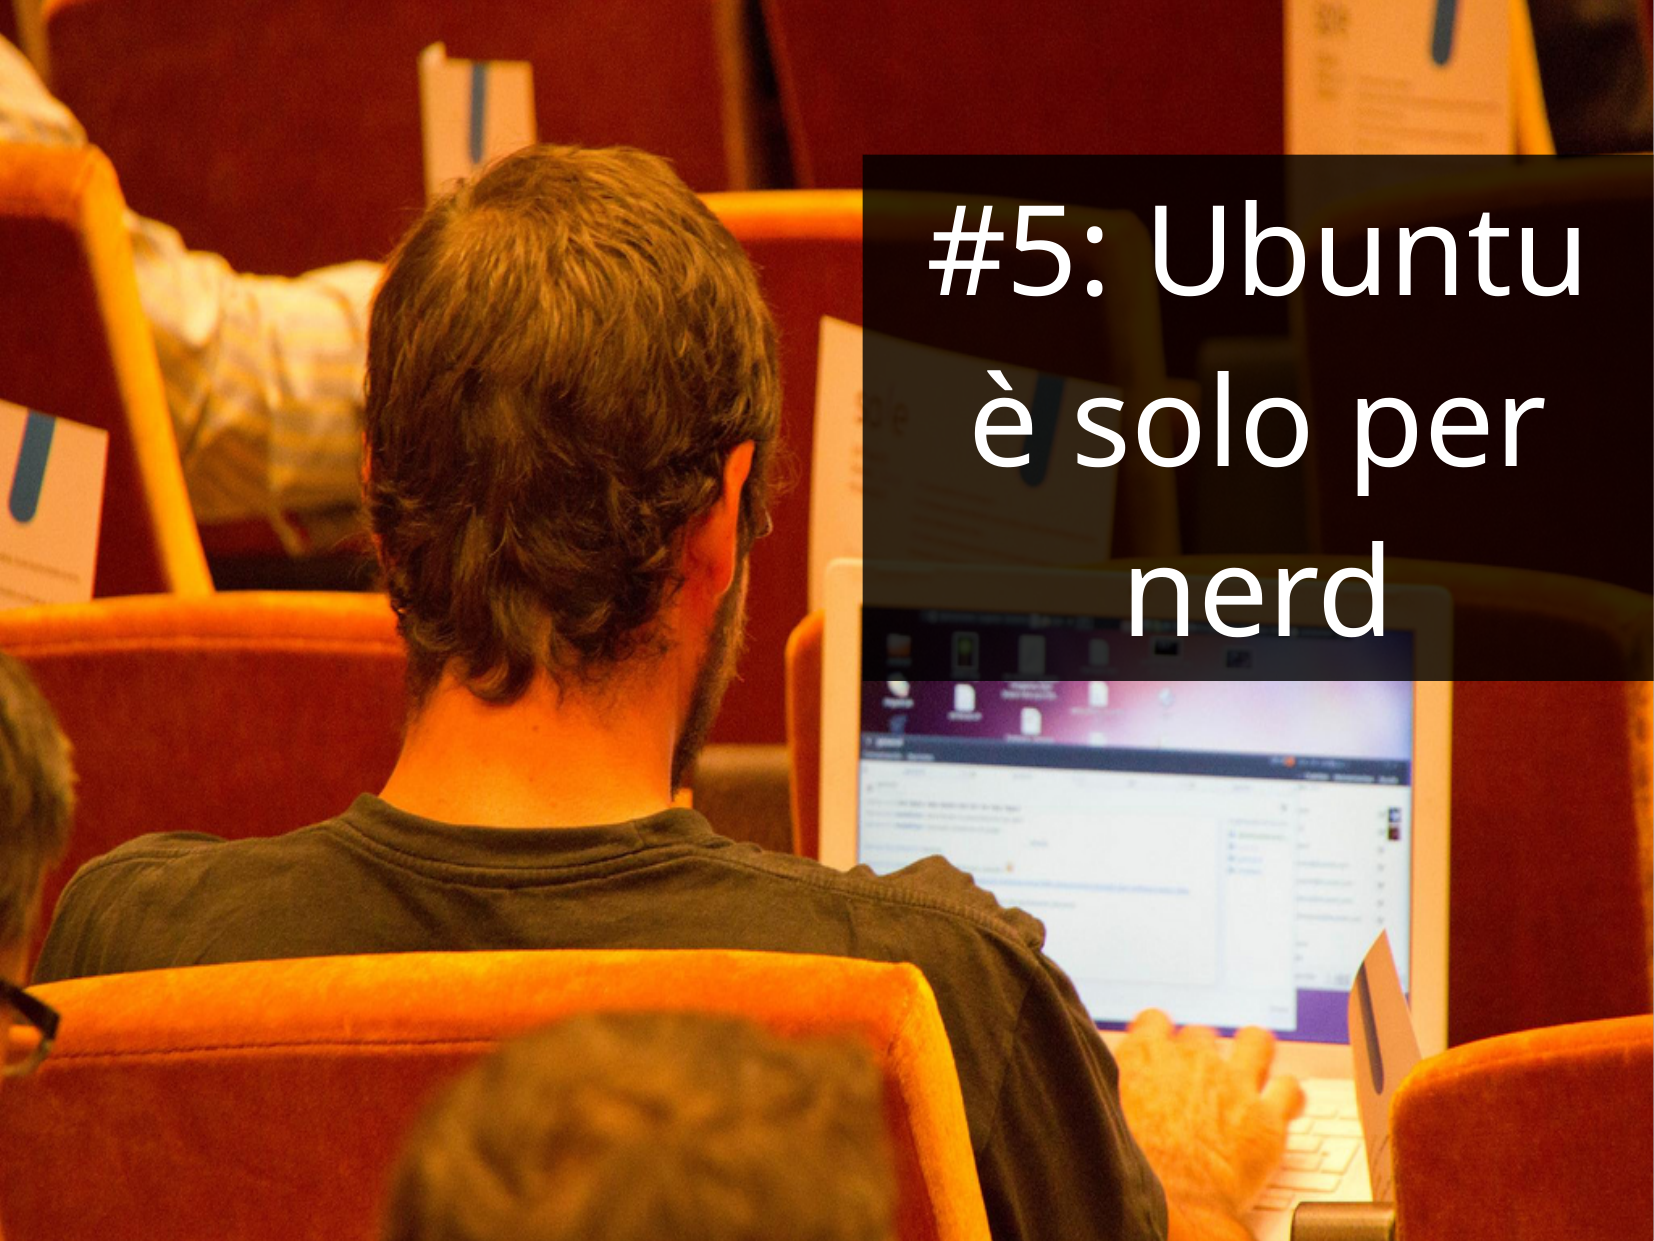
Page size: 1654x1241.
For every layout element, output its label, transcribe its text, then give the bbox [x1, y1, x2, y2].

picture [1260, 447, 1294, 458]
picture [0, 0, 1654, 1241]
text_box #5: Ubuntu è solo per nerd [862, 154, 1654, 161]
picture [1152, 447, 1186, 458]
picture [1371, 447, 1403, 458]
